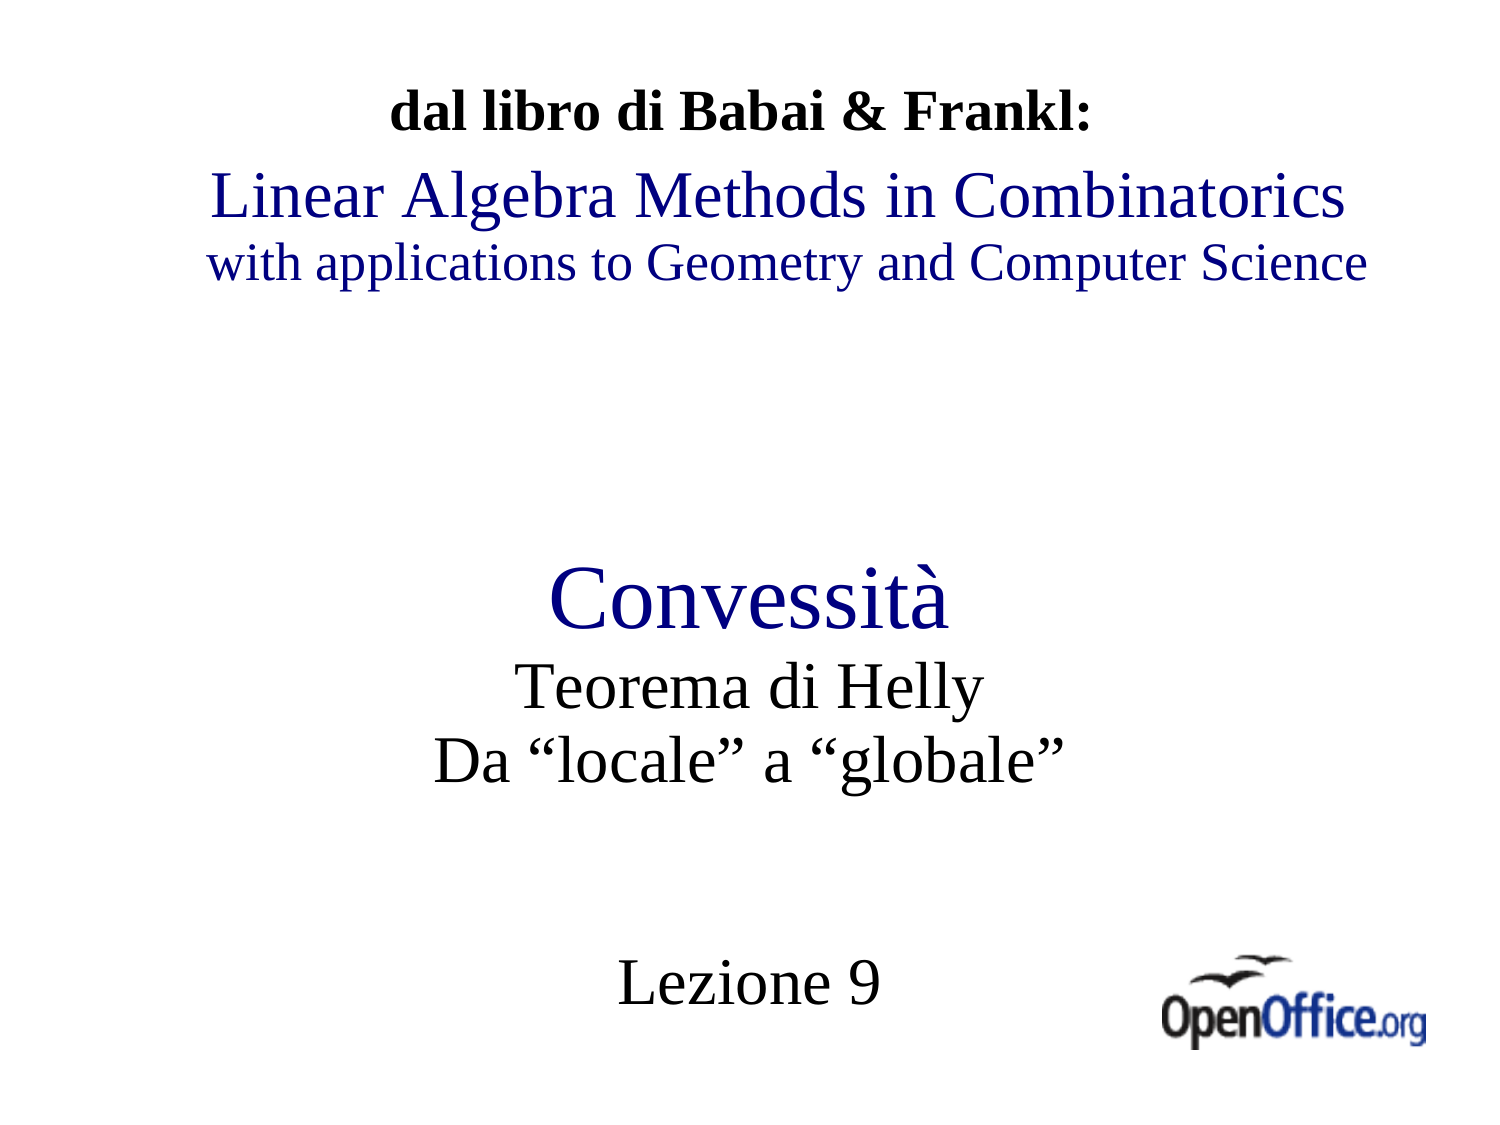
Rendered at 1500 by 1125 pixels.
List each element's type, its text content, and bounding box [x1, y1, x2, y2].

title Linear Algebra Methods in Combinatorics with applications to Geometry and Computer Science [112, 112, 1463, 338]
title Convessità Teorema di Helly Da “locale” a “globale” [112, 412, 1388, 932]
subtitle Lezione 9 [187, 937, 1238, 1088]
text_box dal libro di Babai & Frankl: [374, 64, 1110, 112]
picture [1162, 953, 1426, 1051]
